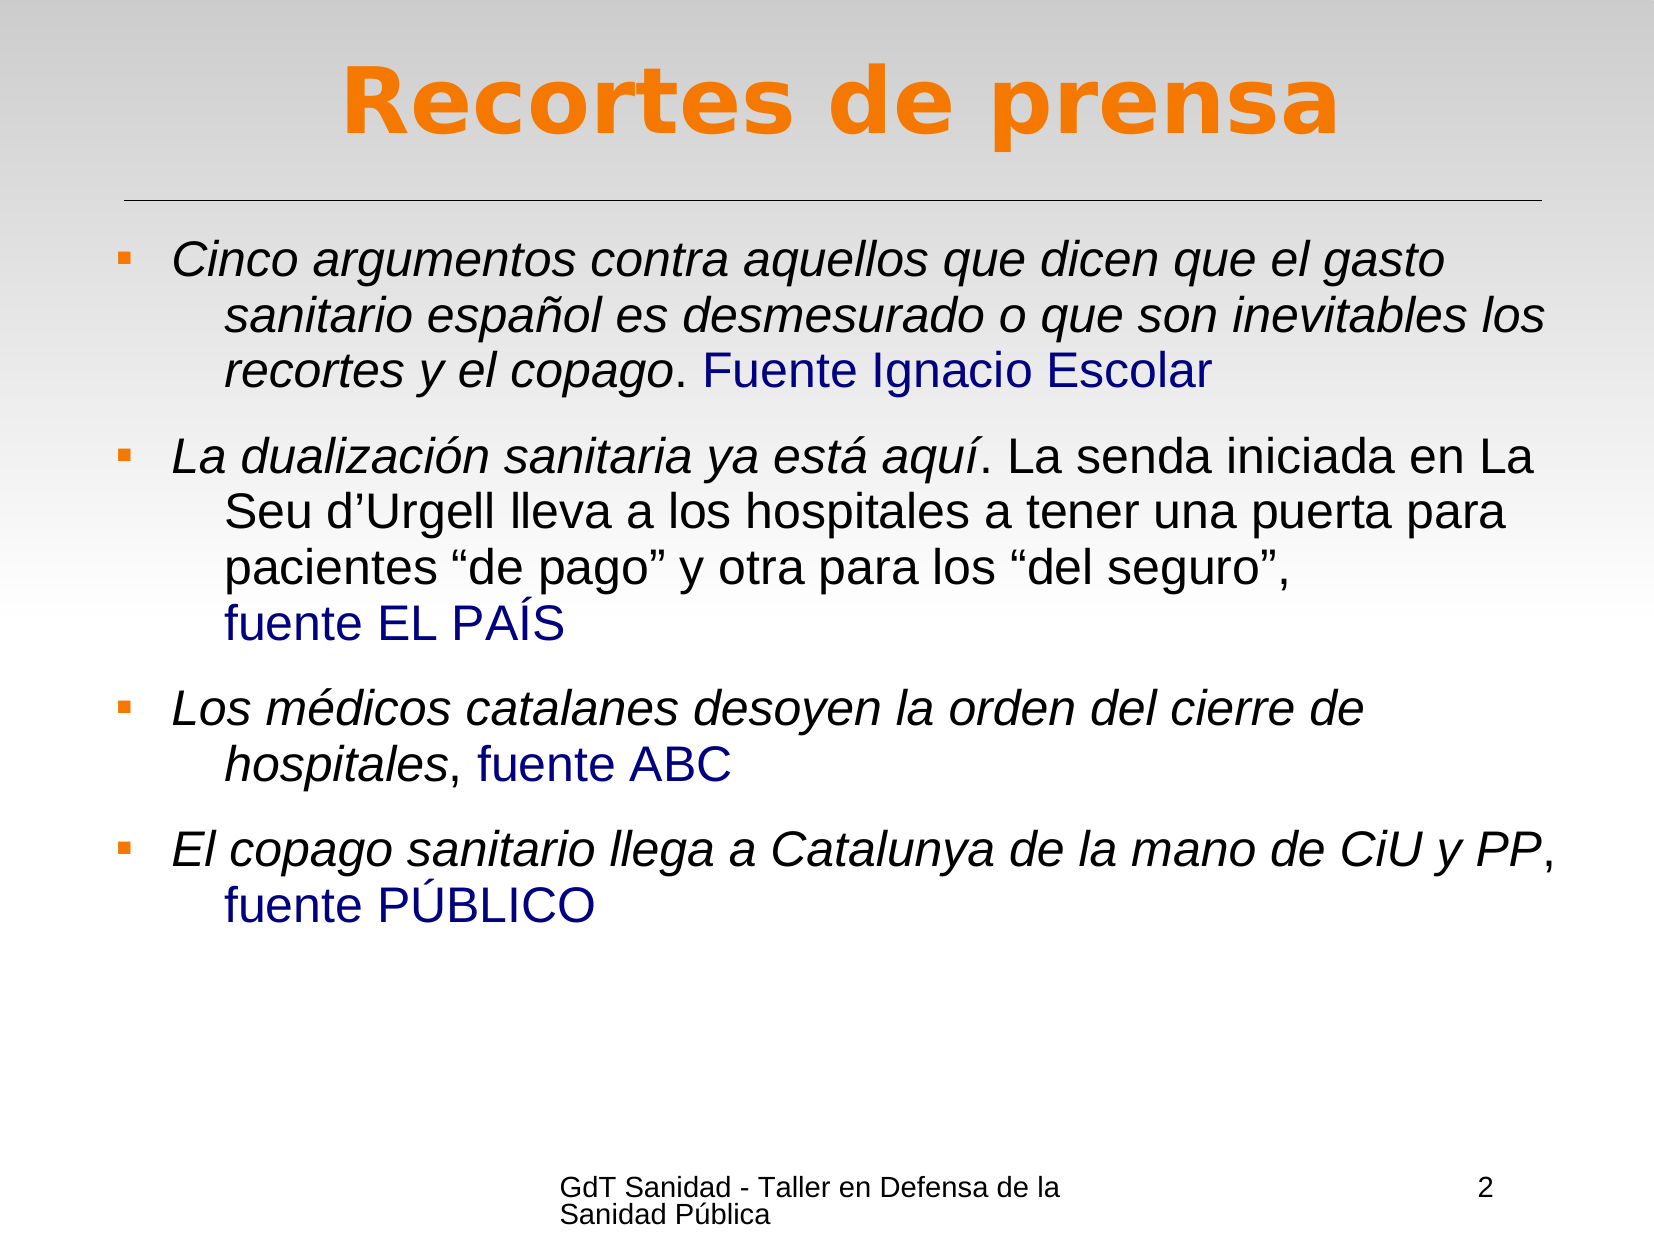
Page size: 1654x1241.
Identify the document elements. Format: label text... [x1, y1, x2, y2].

list Cinco argumentos contra aquellos que dicen que el gasto sanitario español es desmesurado o que son inevitables los recortes y el copago. Fuente Ignacio Escolar La dualización sanitaria ya está aquí. La senda iniciada en La Seu d’Urgell lleva a los hospitales a tener una puerta para pacientes “de pago” y otra para los “del seguro”, fuente EL PAÍS Los médicos catalanes desoyen la orden del cierre de hospitales, fuente ABC El copago sanitario llega a Catalunya de la mano de CiU y PP, fuente PÚBLICO [82, 231, 1571, 1050]
title Recortes de prensa [59, 25, 1625, 178]
